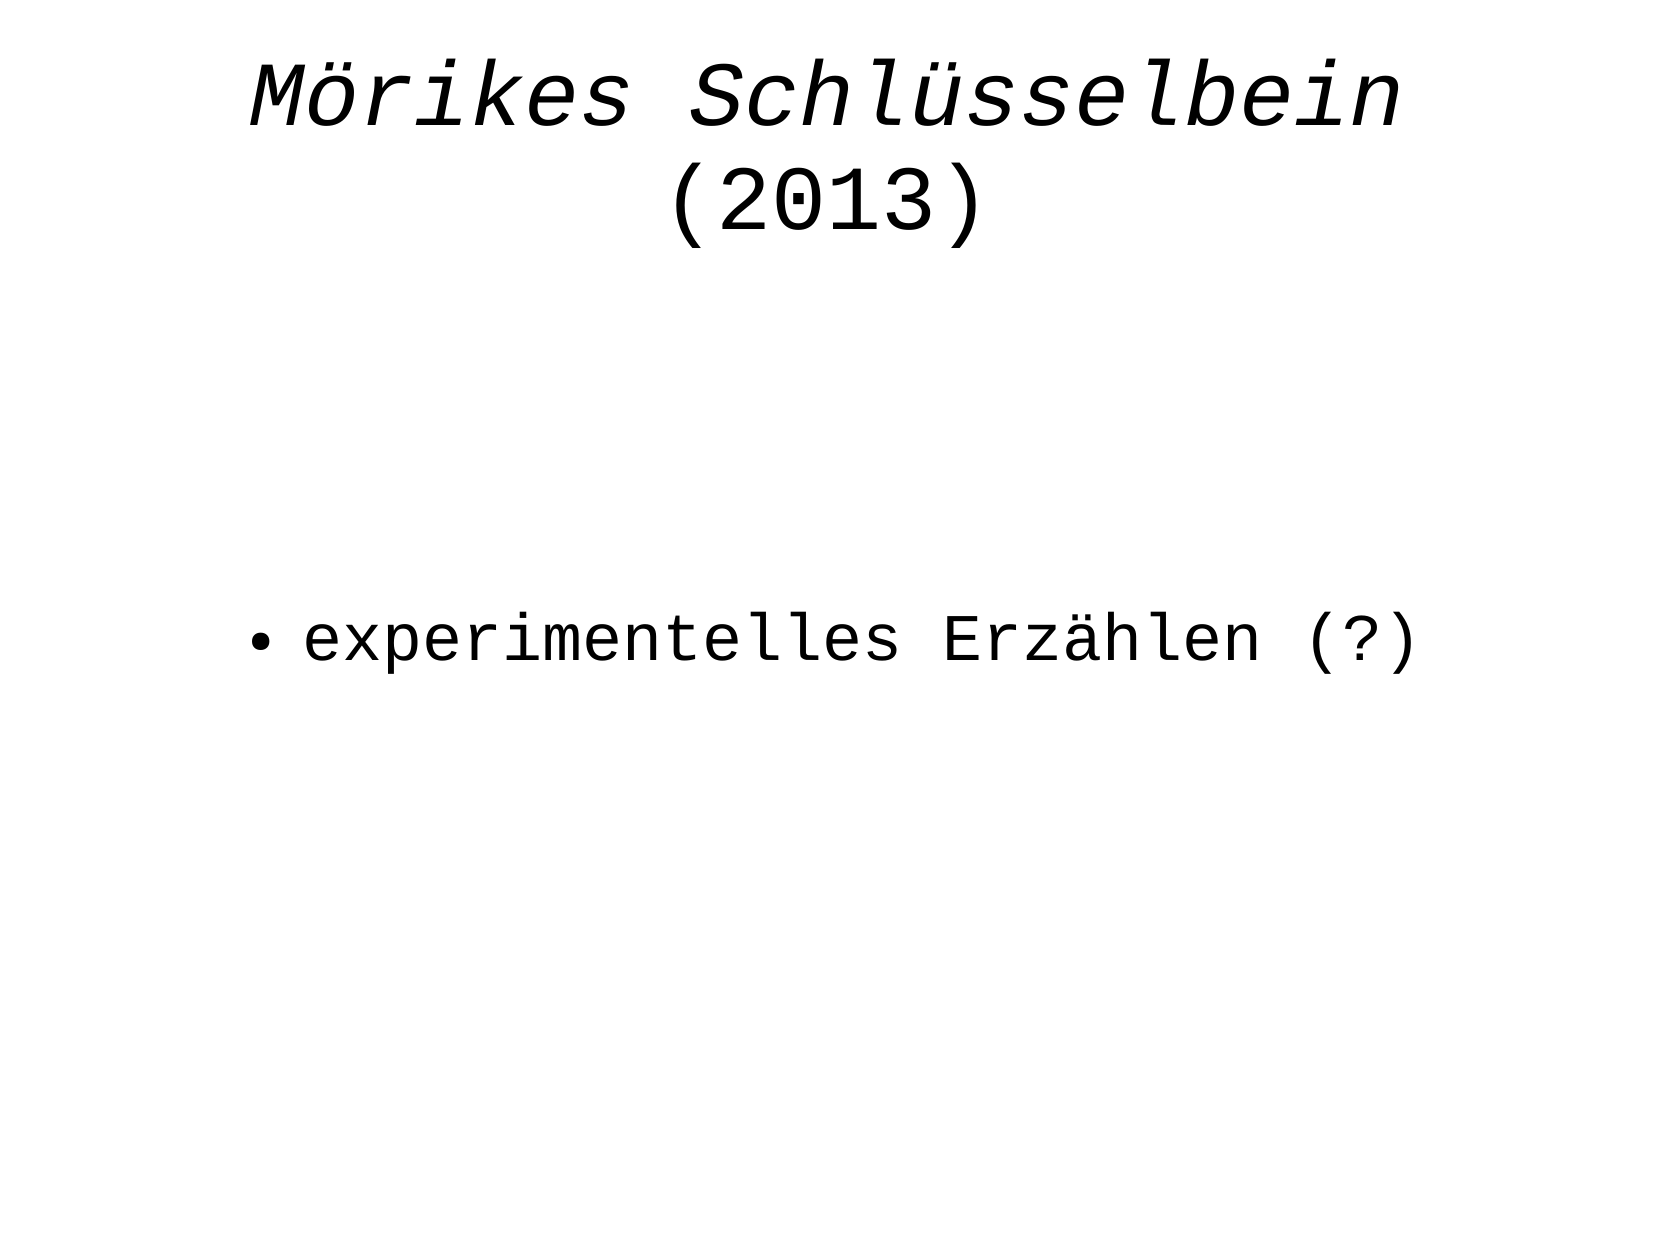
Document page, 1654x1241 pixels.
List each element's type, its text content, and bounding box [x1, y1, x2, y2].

list experimentelles Erzählen (?) [82, 290, 1571, 1109]
title Mörikes Schlüsselbein (2013) [82, 49, 1571, 257]
